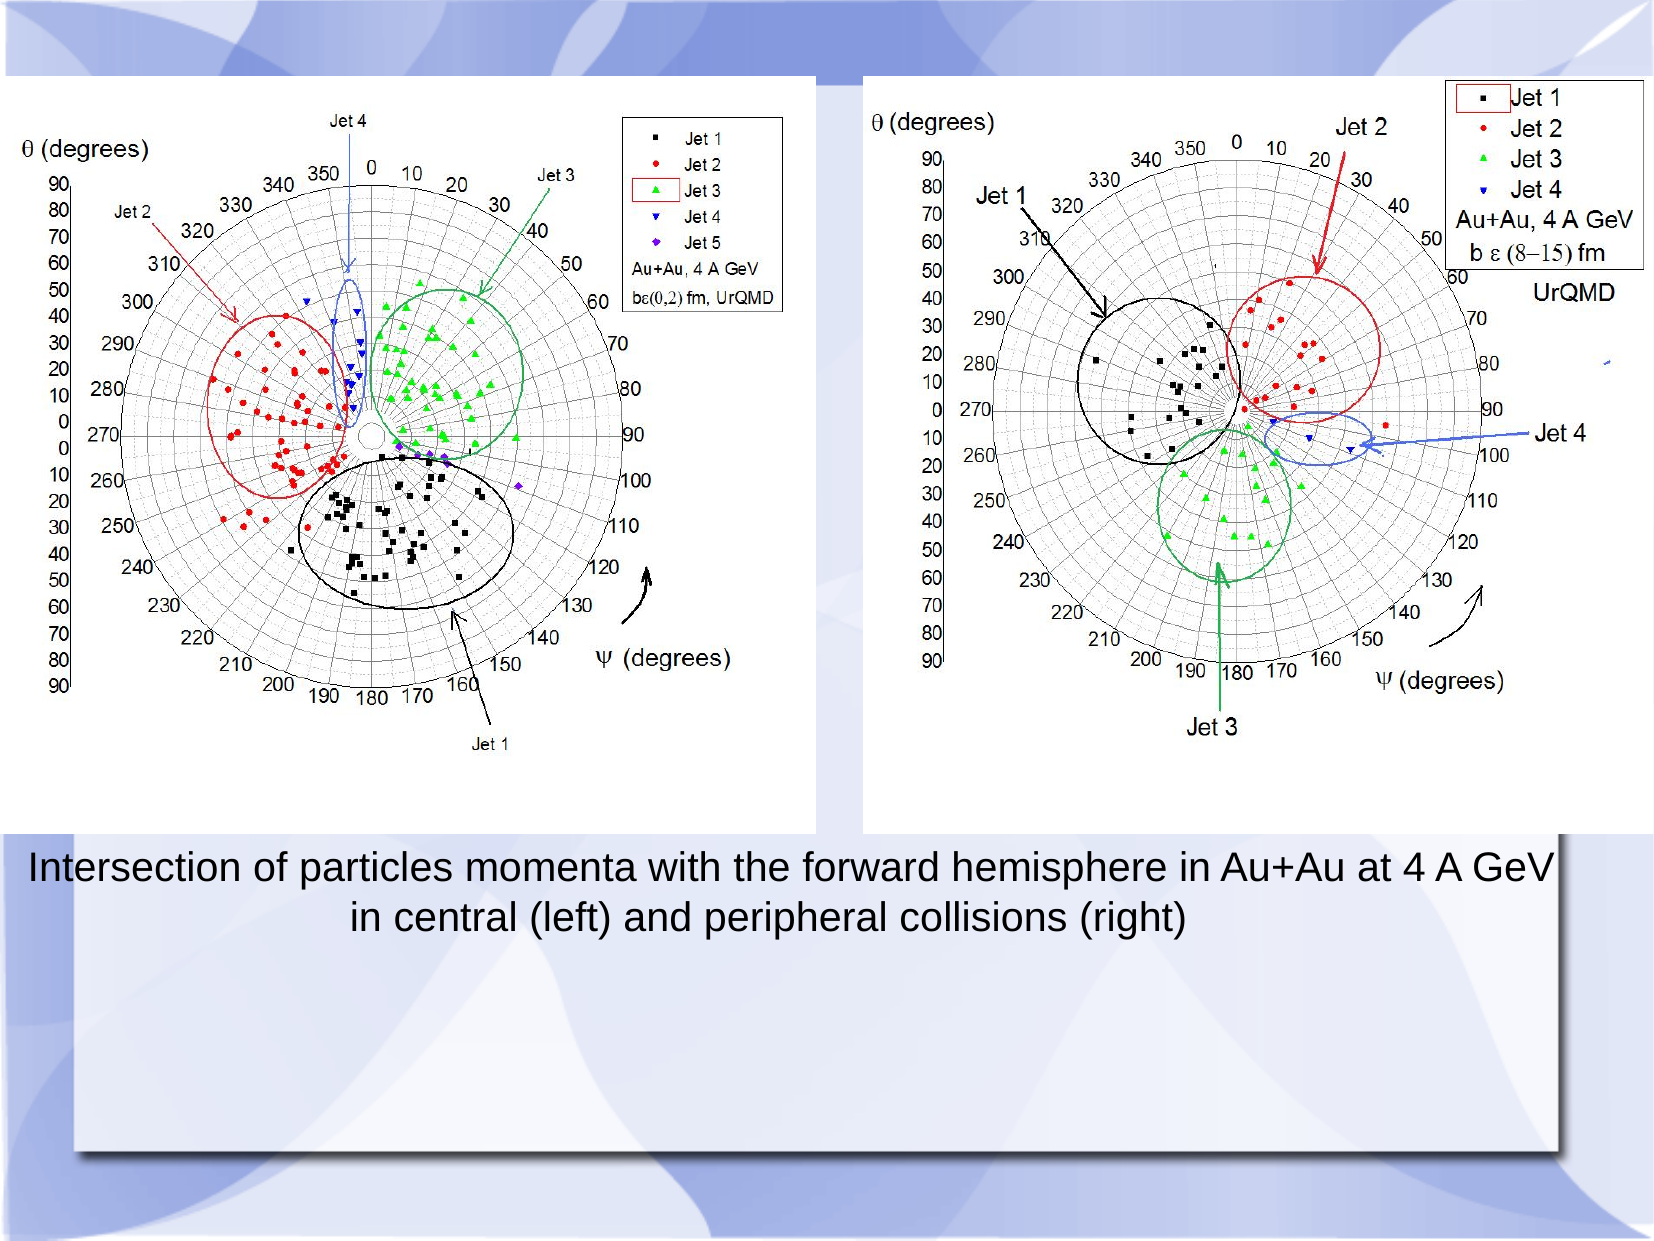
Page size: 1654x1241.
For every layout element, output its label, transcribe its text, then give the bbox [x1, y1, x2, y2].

text_box Intersection of particles momenta with the forward hemisphere in Au+Au at 4 A GeV in central (left) and peripheral collisions (right) [13, 833, 1654, 947]
picture [0, 76, 816, 834]
picture [863, 76, 1654, 833]
